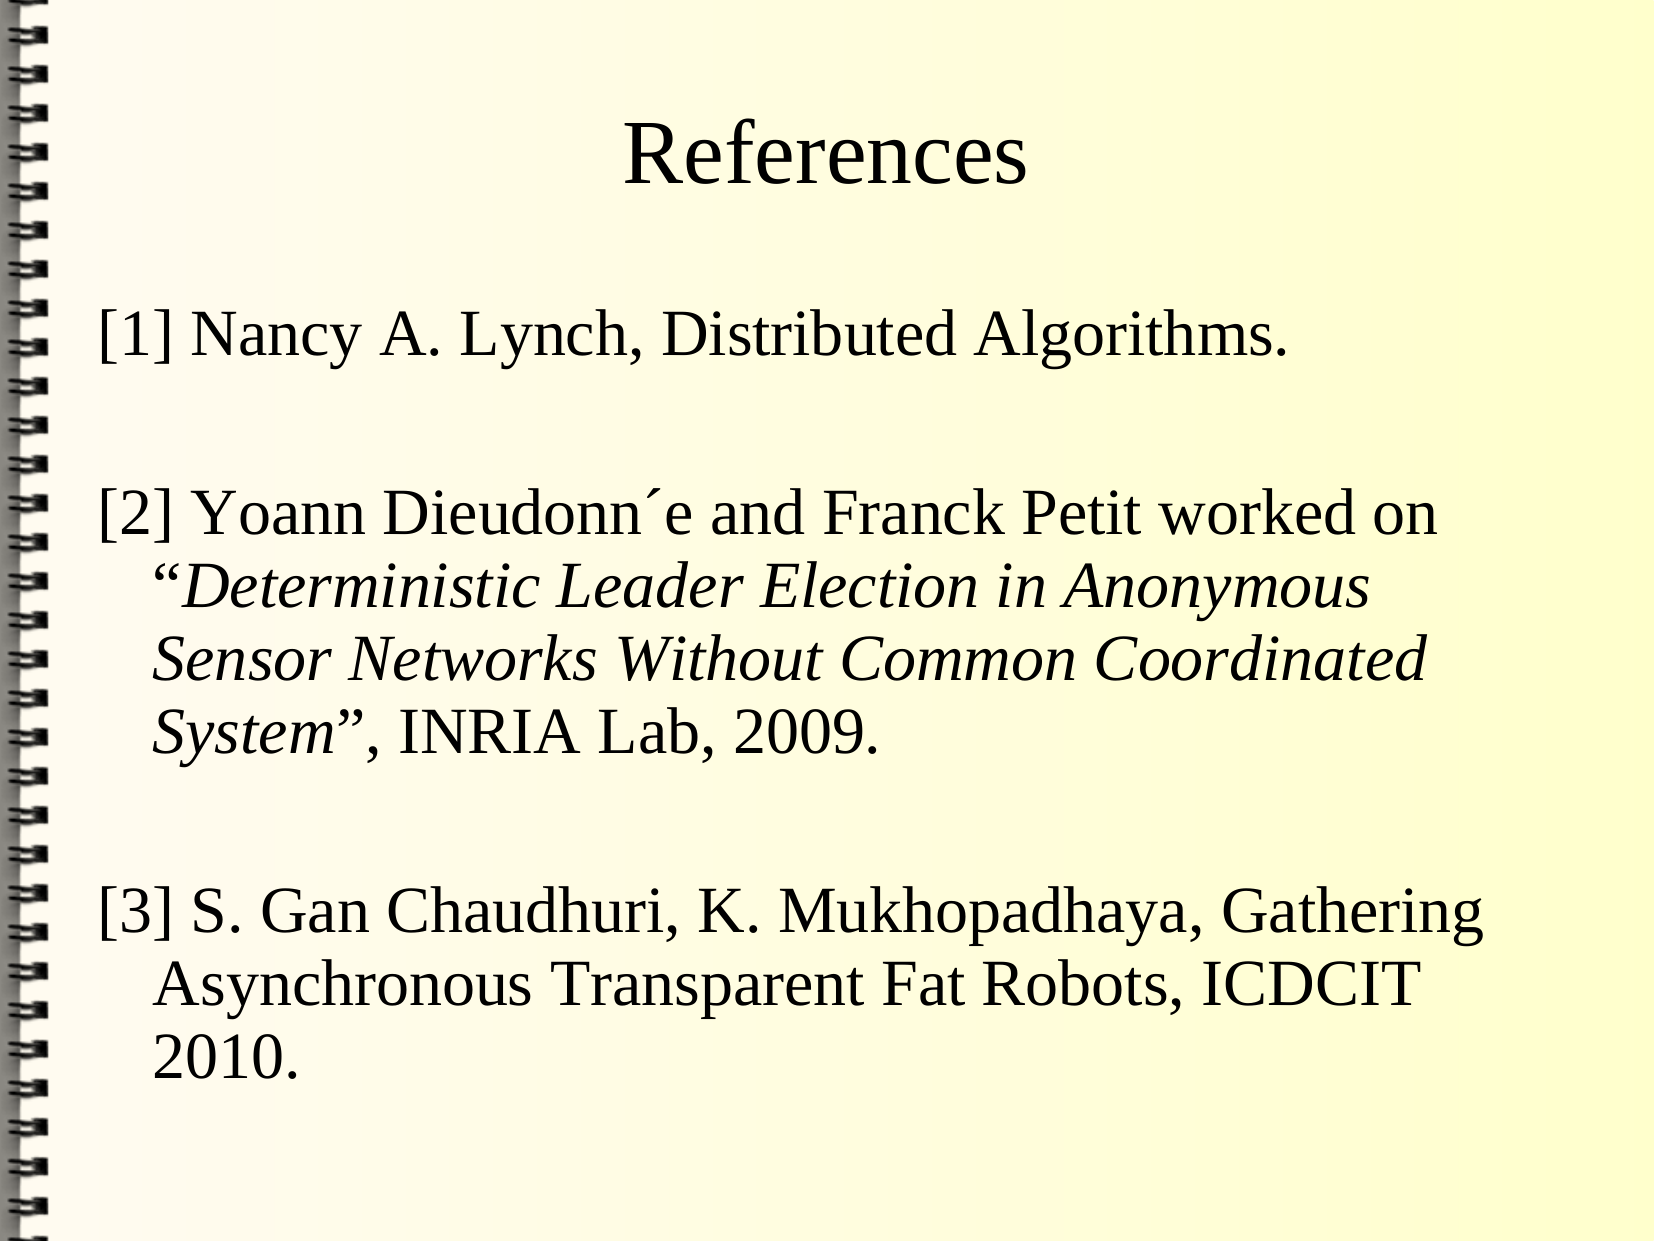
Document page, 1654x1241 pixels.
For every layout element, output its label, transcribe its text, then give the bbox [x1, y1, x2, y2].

title References [82, 49, 1571, 257]
list [1] Nancy A. Lynch, Distributed Algorithms. [2] Yoann Dieudonn´e and Franck Petit worked on “Deterministic Leader Election in Anonymous Sensor Networks Without Common Coordinated System”, INRIA Lab, 2009. [3] S. Gan Chaudhuri, K. Mukhopadhaya, Gathering Asynchronous Transparent Fat Robots, ICDCIT 2010. [82, 289, 1571, 1108]
picture [0, 0, 1654, 1241]
